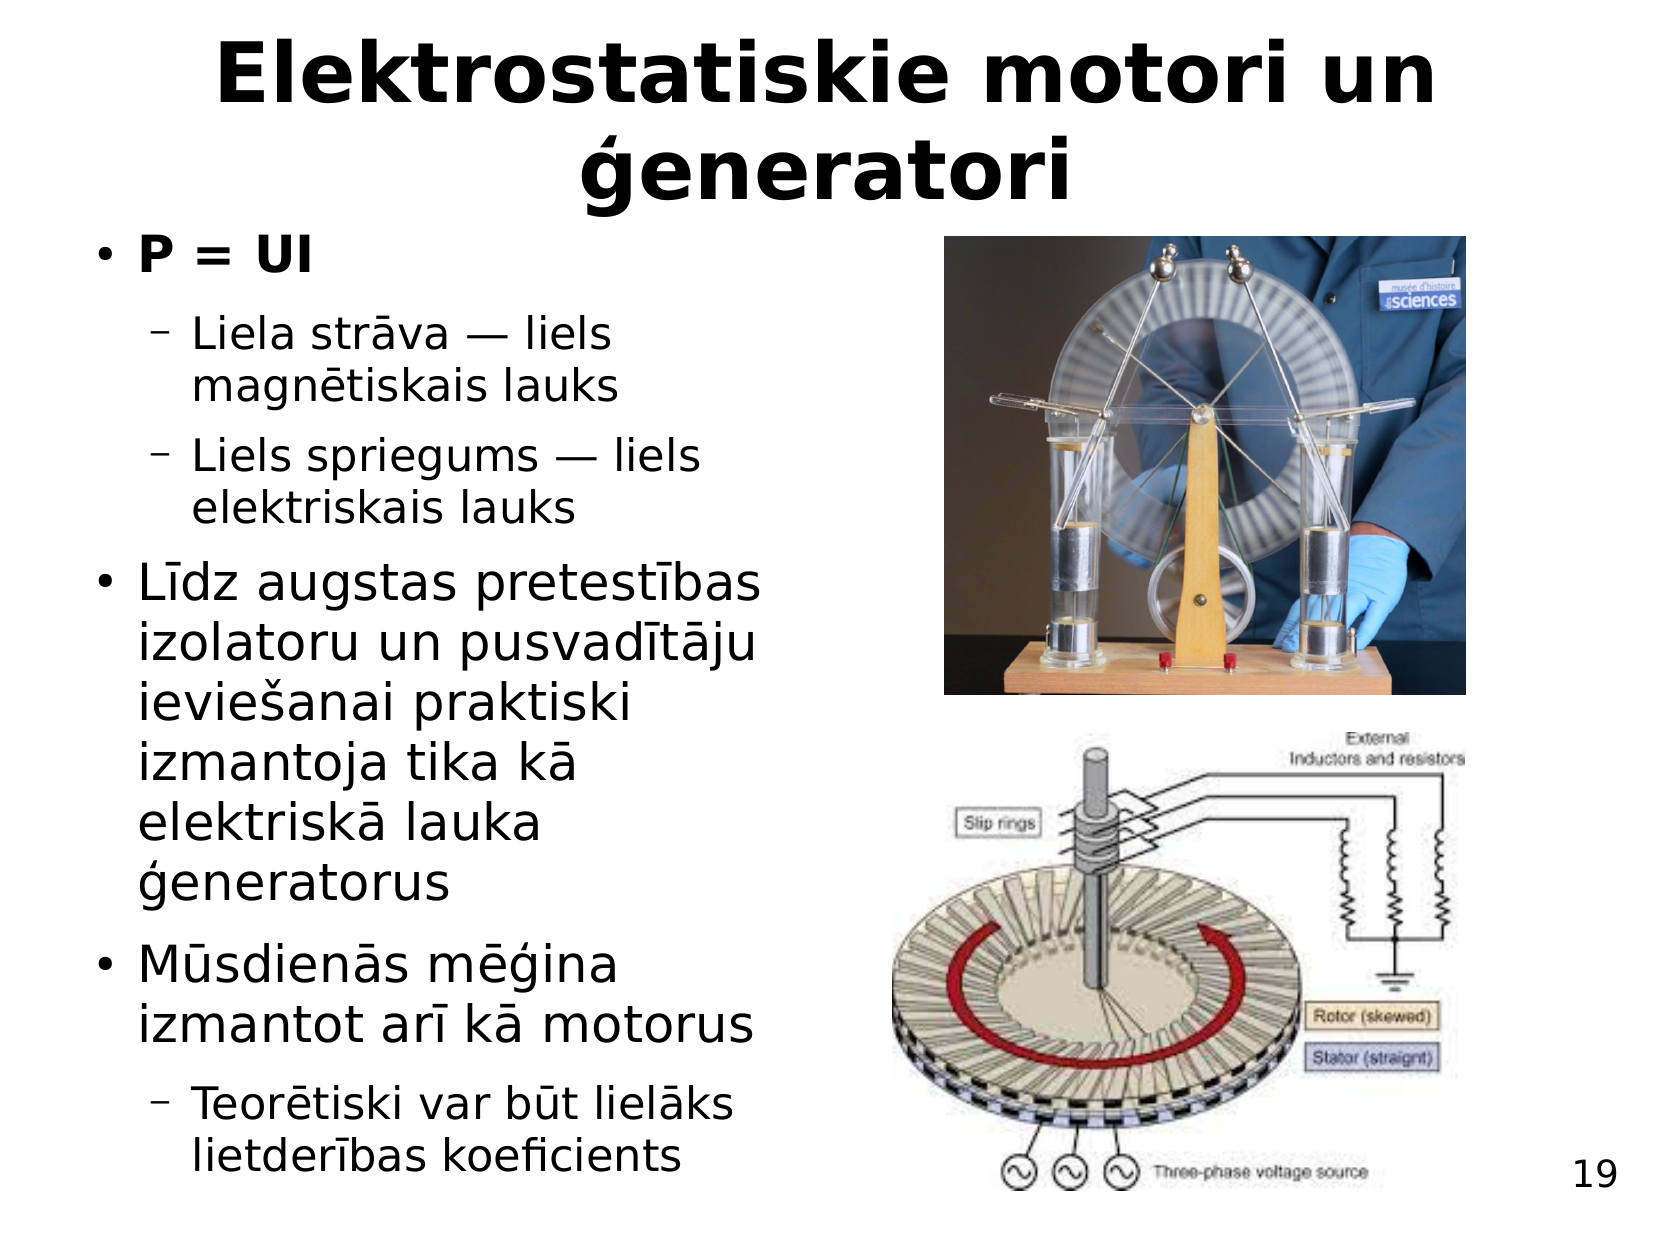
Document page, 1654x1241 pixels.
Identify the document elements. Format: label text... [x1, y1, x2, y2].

list P = UI Liela strāva — liels magnētiskais lauks Liels spriegums — liels elektriskais lauks Līdz augstas pretestības izolatoru un pusvadītāju ieviešanai praktiski izmantoja tika kā elektriskā lauka ģeneratorus Mūsdienās mēģina izmantot arī kā motorus Teorētiski var būt lielāks lietderības koeficients [82, 225, 793, 1186]
title Elektrostatiskie motori un ģeneratori [82, 25, 1571, 220]
picture [892, 732, 1465, 1191]
picture [944, 236, 1466, 695]
